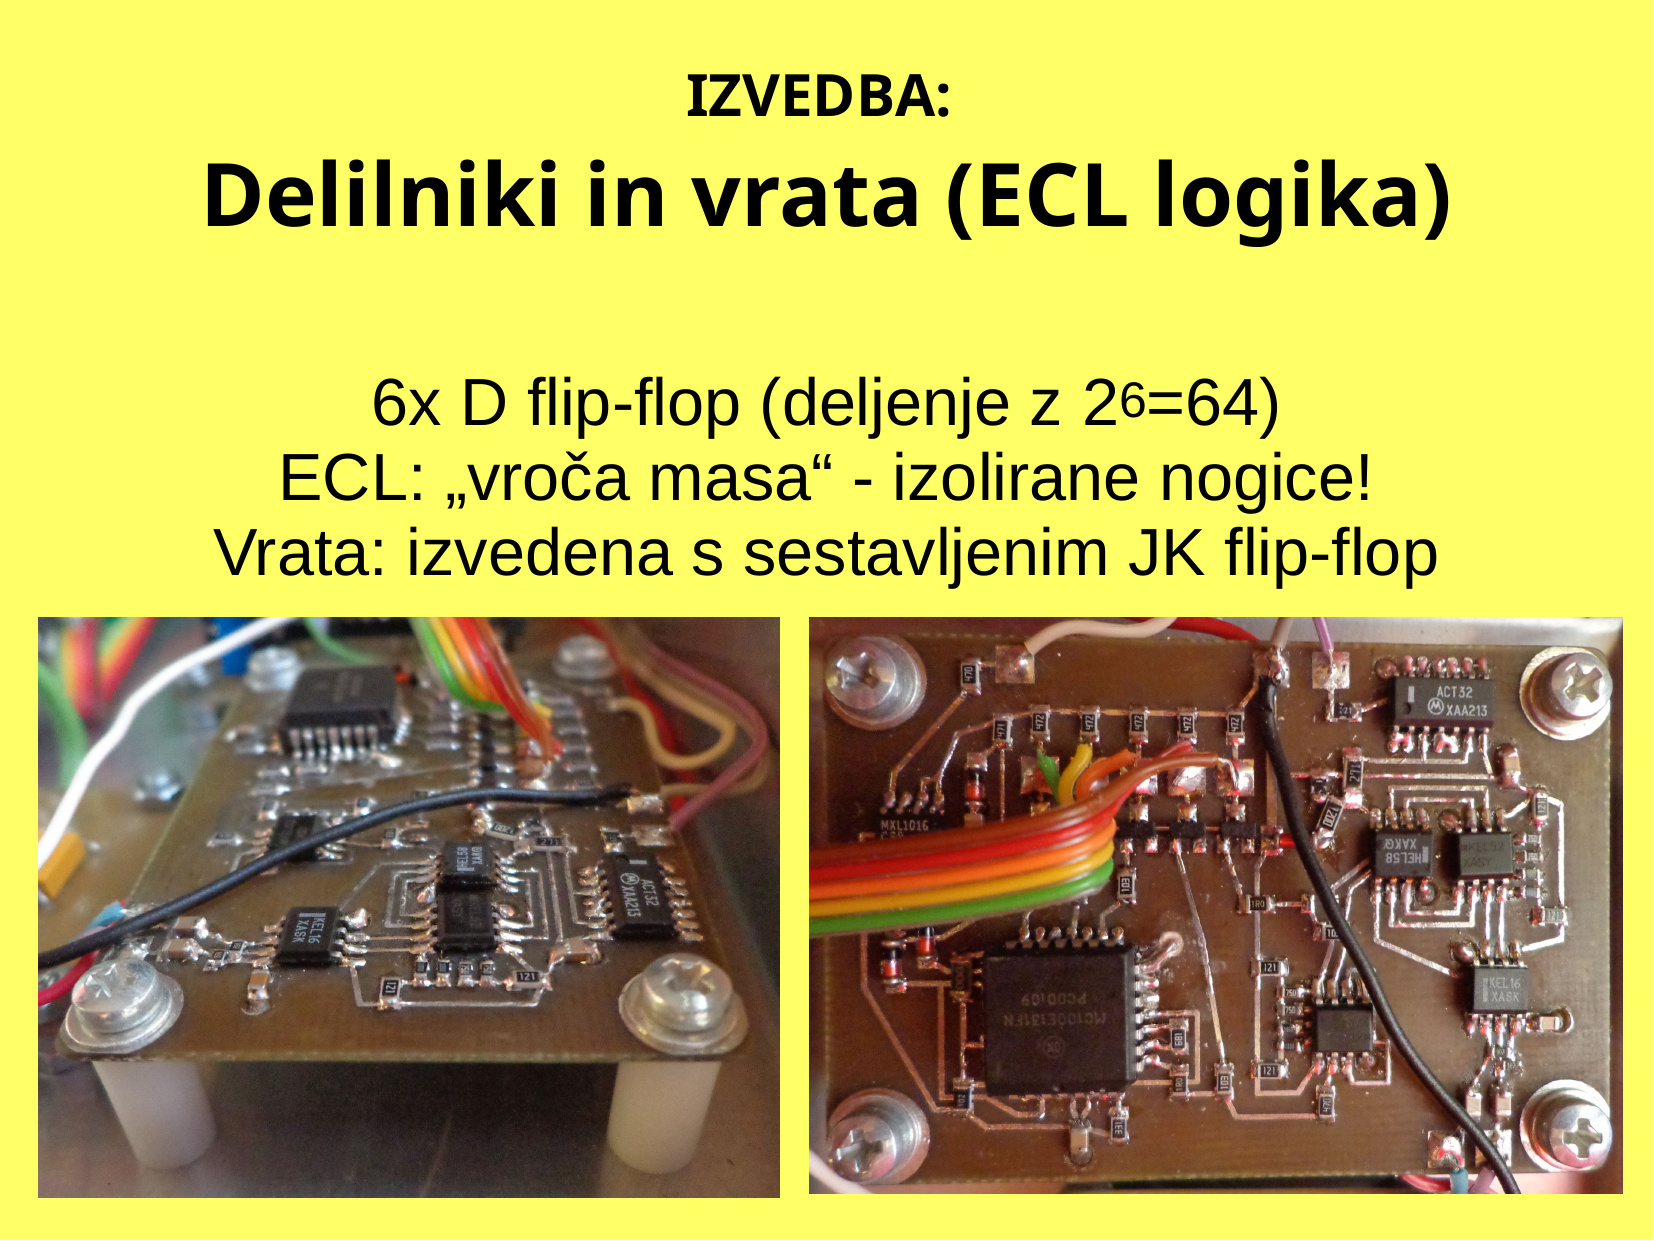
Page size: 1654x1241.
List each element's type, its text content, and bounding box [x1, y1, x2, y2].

title IZVEDBA: Delilniki in vrata (ECL logika) [82, 49, 1571, 257]
picture [38, 617, 780, 1198]
picture [809, 617, 1623, 1194]
subtitle 6x D flip-flop (deljenje z 26=64) ECL: „vroča masa“ - izolirane nogice! Vrata: izvedena s sestavljenim JK flip-flop [82, 290, 1571, 1109]
